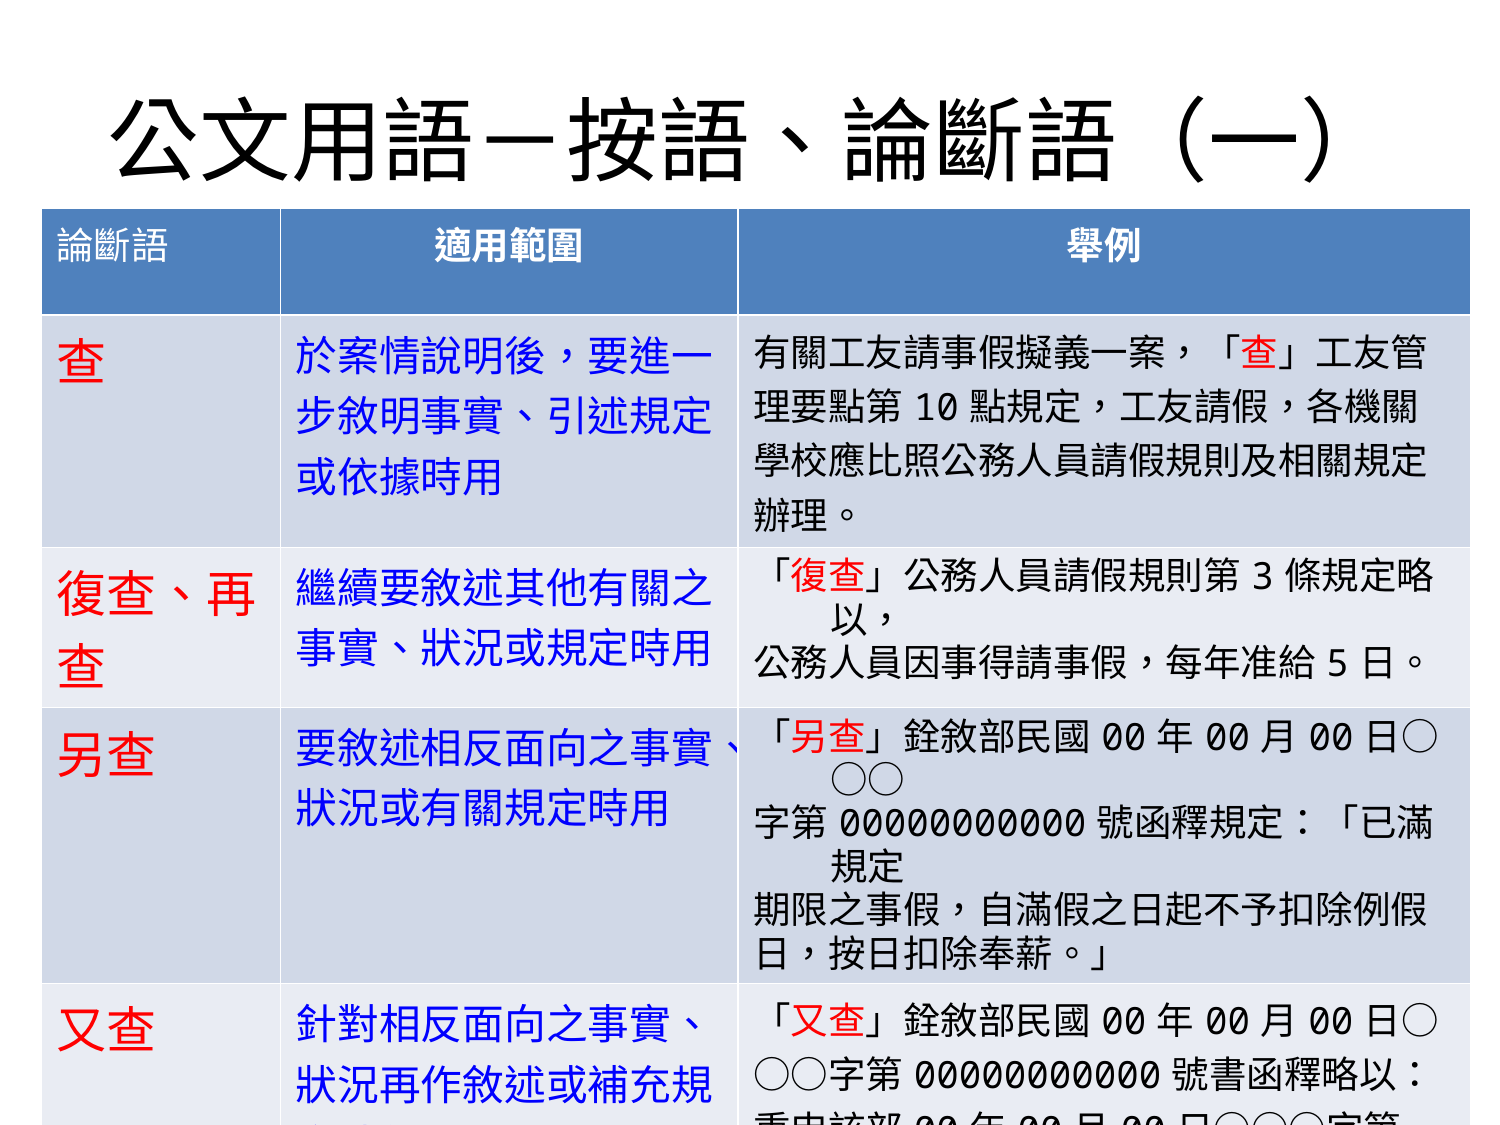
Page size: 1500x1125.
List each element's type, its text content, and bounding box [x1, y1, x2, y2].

table_cell 「復查」公務人員請假規則第3條規定略以， 公務人員因事得請事假，每年准給5日。 [739, 548, 1470, 707]
table_cell 有關工友請事假擬義一案，「查」工友管理要點第10點規定，工友請假，各機關學校應比照公務人員請假規則及相關規定辦理。 [739, 316, 1470, 547]
table_header 論斷語 [42, 209, 280, 314]
title 公文用語－按語、論斷語（一） [75, 45, 1425, 207]
table_cell 又查 [42, 984, 280, 1125]
table_cell 復查、再查 [42, 548, 280, 707]
table_header 適用範圍 [281, 209, 737, 314]
table_cell 要敘述相反面向之事實、狀況或有關規定時用 [281, 708, 737, 983]
table_cell 「又查」銓敘部民國00年00月00日○○○字第00000000000號書函釋略以：重申該部00年00月00日○○○字第00000000000號函釋規定，超過規定期限之事假，公務人員請假規則雖無規定一定之期限，但機關長官得視請假事實予以核定。 [739, 984, 1470, 1125]
table_cell 查 [42, 316, 280, 547]
table_cell 於案情說明後，要進一步敘明事實、引述規定或依據時用 [281, 316, 737, 547]
table_cell 針對相反面向之事實、狀況再作敘述或補充規定時使用 [281, 984, 737, 1125]
table_cell 「另查」銓敘部民國00年00月00日○○○ 字第00000000000號函釋規定：「已滿規定 期限之事假，自滿假之日起不予扣除例假 日，按日扣除奉薪。」 [739, 708, 1470, 983]
table_cell 另查 [42, 708, 280, 983]
table_header 舉例 [739, 209, 1470, 314]
table_cell 繼續要敘述其他有關之事實、狀況或規定時用 [281, 548, 737, 707]
